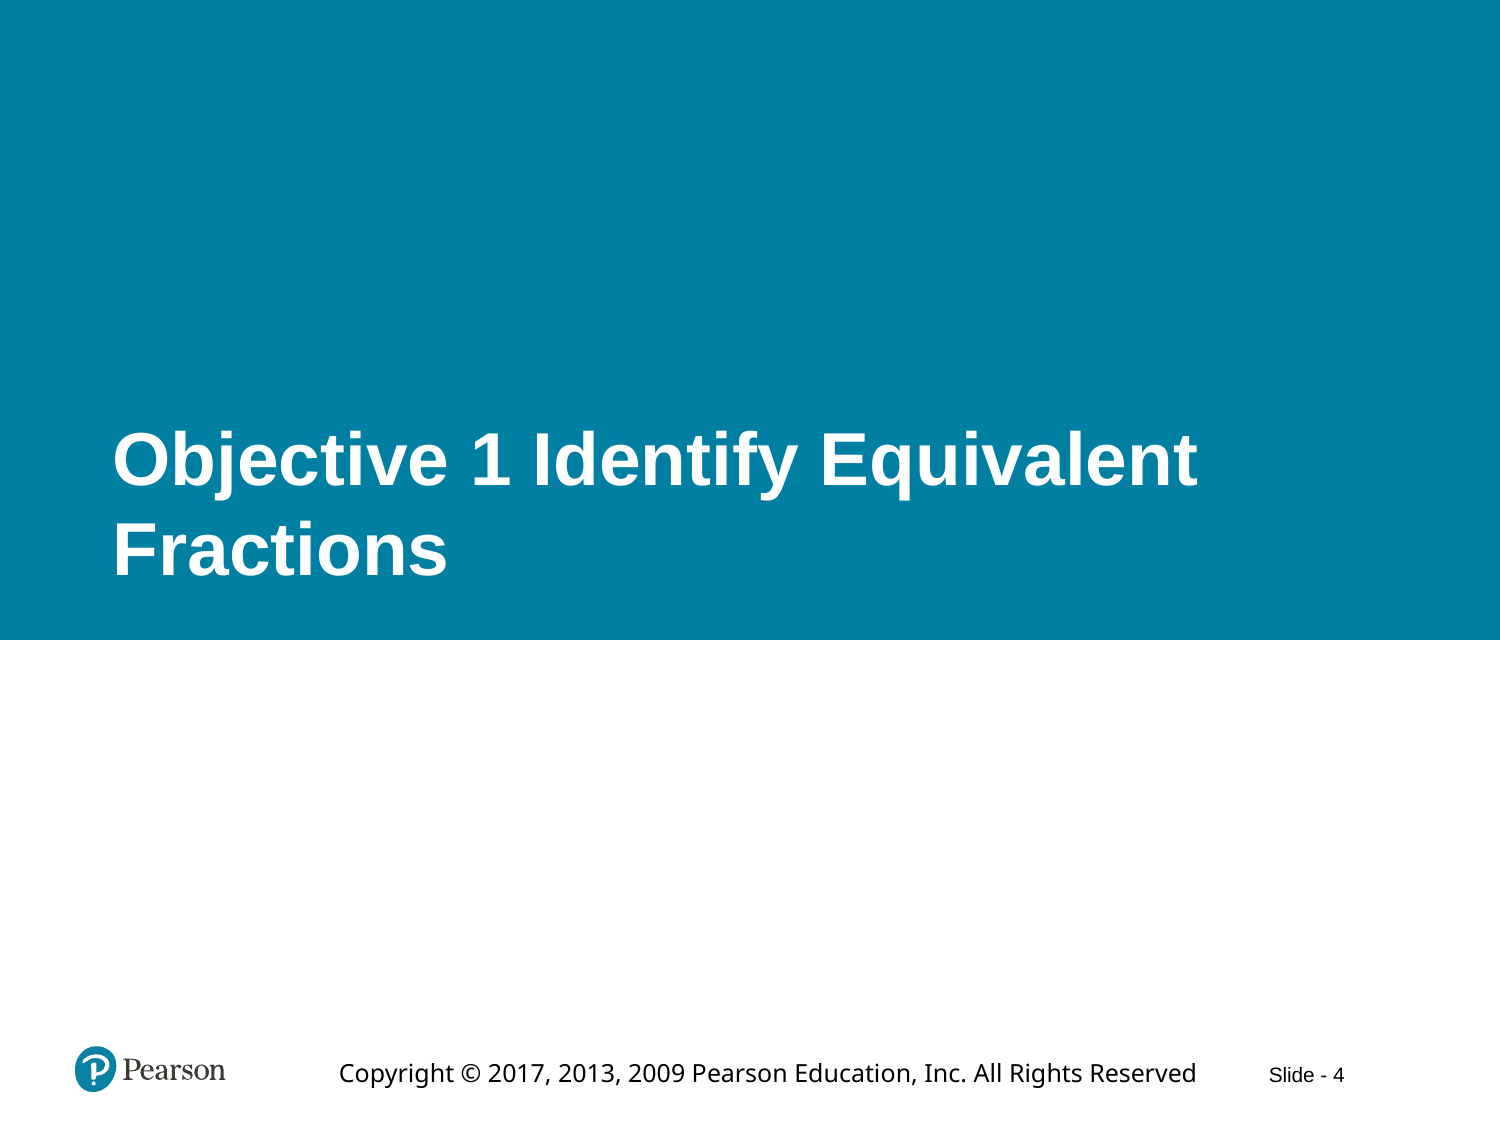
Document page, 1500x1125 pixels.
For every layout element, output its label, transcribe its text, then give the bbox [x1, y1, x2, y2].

title Objective 1 Identify Equivalent Fractions [112, 125, 1388, 591]
